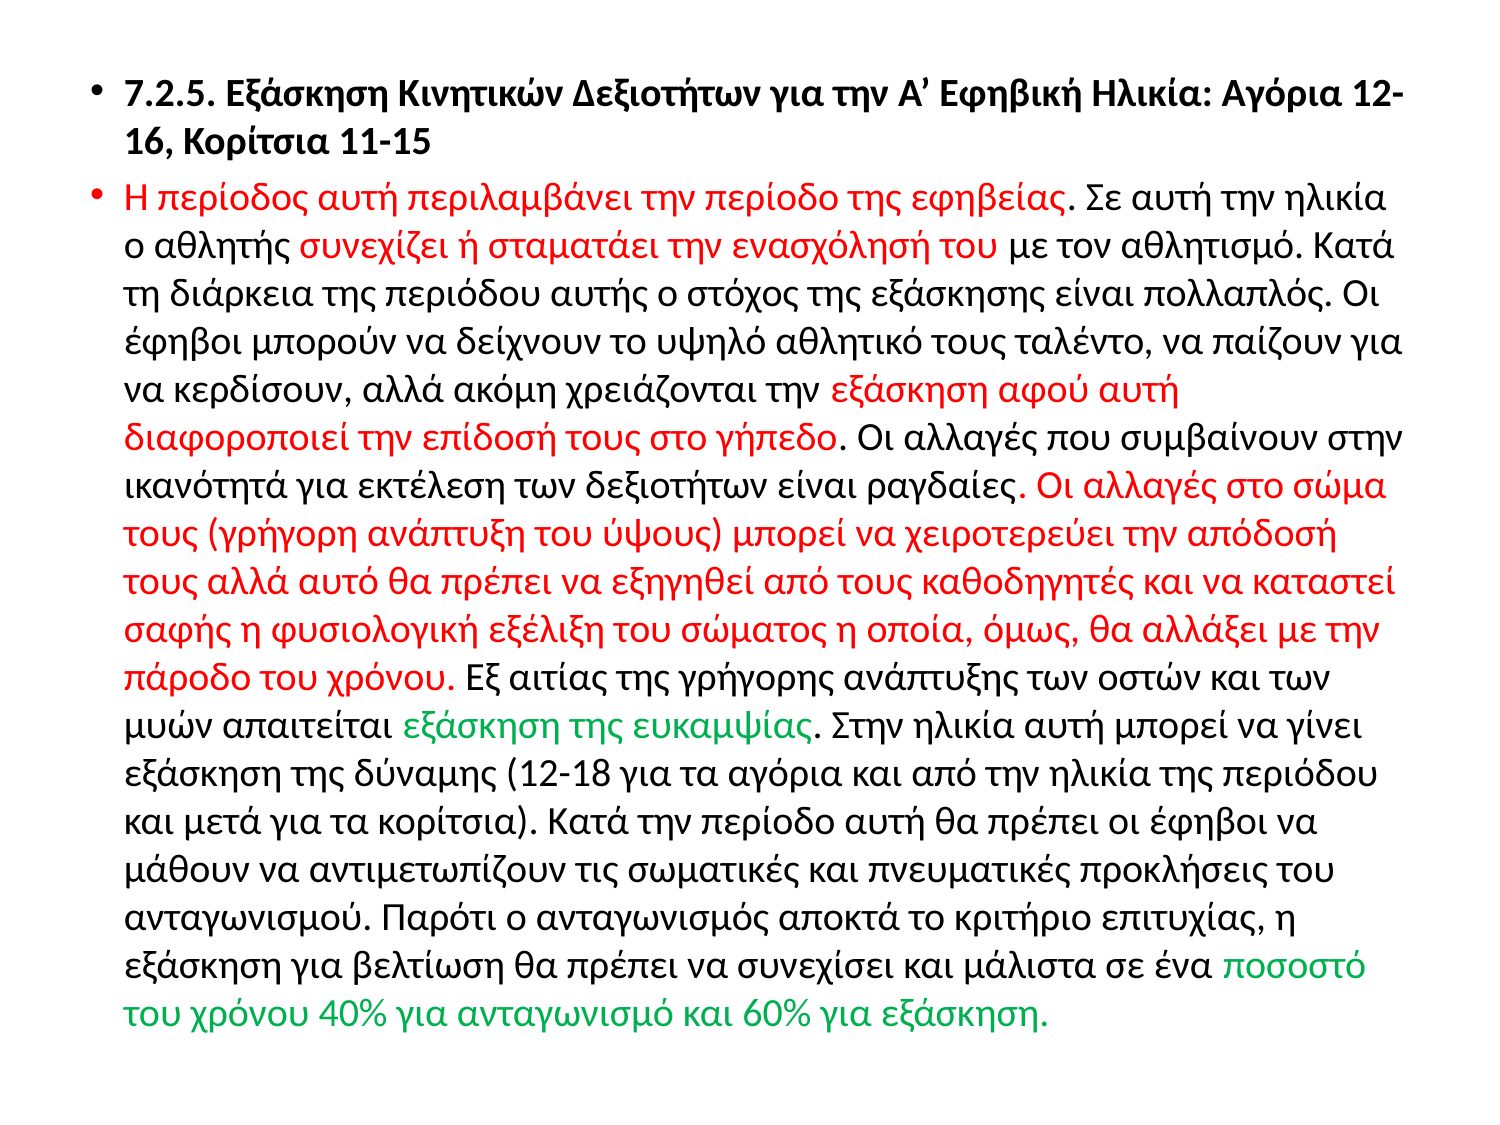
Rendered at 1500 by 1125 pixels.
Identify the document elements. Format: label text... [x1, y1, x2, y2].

list 7.2.5. Εξάσκηση Κινητικών Δεξιοτήτων για την Α’ Εφηβική Ηλικία: Αγόρια 12-16, Κορίτσια 11-15 Η περίοδος αυτή περιλαμβάνει την περίοδο της εφηβείας. Σε αυτή την ηλικία ο αθλητής συνεχίζει ή σταματάει την ενασχόλησή του με τον αθλητισμό. Κατά τη διάρκεια της περιόδου αυτής ο στόχος της εξάσκησης είναι πολλαπλός. Οι έφηβοι μπορούν να δείχνουν το υψηλό αθλητικό τους ταλέντο, να παίζουν για να κερδίσουν, αλλά ακόμη χρειάζονται την εξάσκηση αφού αυτή διαφοροποιεί την επίδοσή τους στο γήπεδο. Οι αλλαγές που συμβαίνουν στην ικανότητά για εκτέλεση των δεξιοτήτων είναι ραγδαίες. Οι αλλαγές στο σώμα τους (γρήγορη ανάπτυξη του ύψους) μπορεί να χειροτερεύει την απόδοσή τους αλλά αυτό θα πρέπει να εξηγηθεί από τους καθοδηγητές και να καταστεί σαφής η φυσιολογική εξέλιξη του σώματος η οποία, όμως, θα αλλάξει με την πάροδο του χρόνου. Εξ αιτίας της γρήγορης ανάπτυξης των οστών και των μυών απαιτείται εξάσκηση της ευκαμψίας. Στην ηλικία αυτή μπορεί να γίνει εξάσκηση της δύναμης (12-18 για τα αγόρια και από την ηλικία της περιόδου και μετά για τα κορίτσια). Κατά την περίοδο αυτή θα πρέπει οι έφηβοι να μάθουν να αντιμετωπίζουν τις σωματικές και πνευματικές προκλήσεις του ανταγωνισμού. Παρότι ο ανταγωνισμός αποκτά το κριτήριο επιτυχίας, η εξάσκηση για βελτίωση θα πρέπει να συνεχίσει και μάλιστα σε ένα ποσοστό του χρόνου 40% για ανταγωνισμό και 60% για εξάσκηση. [75, 58, 1425, 1067]
